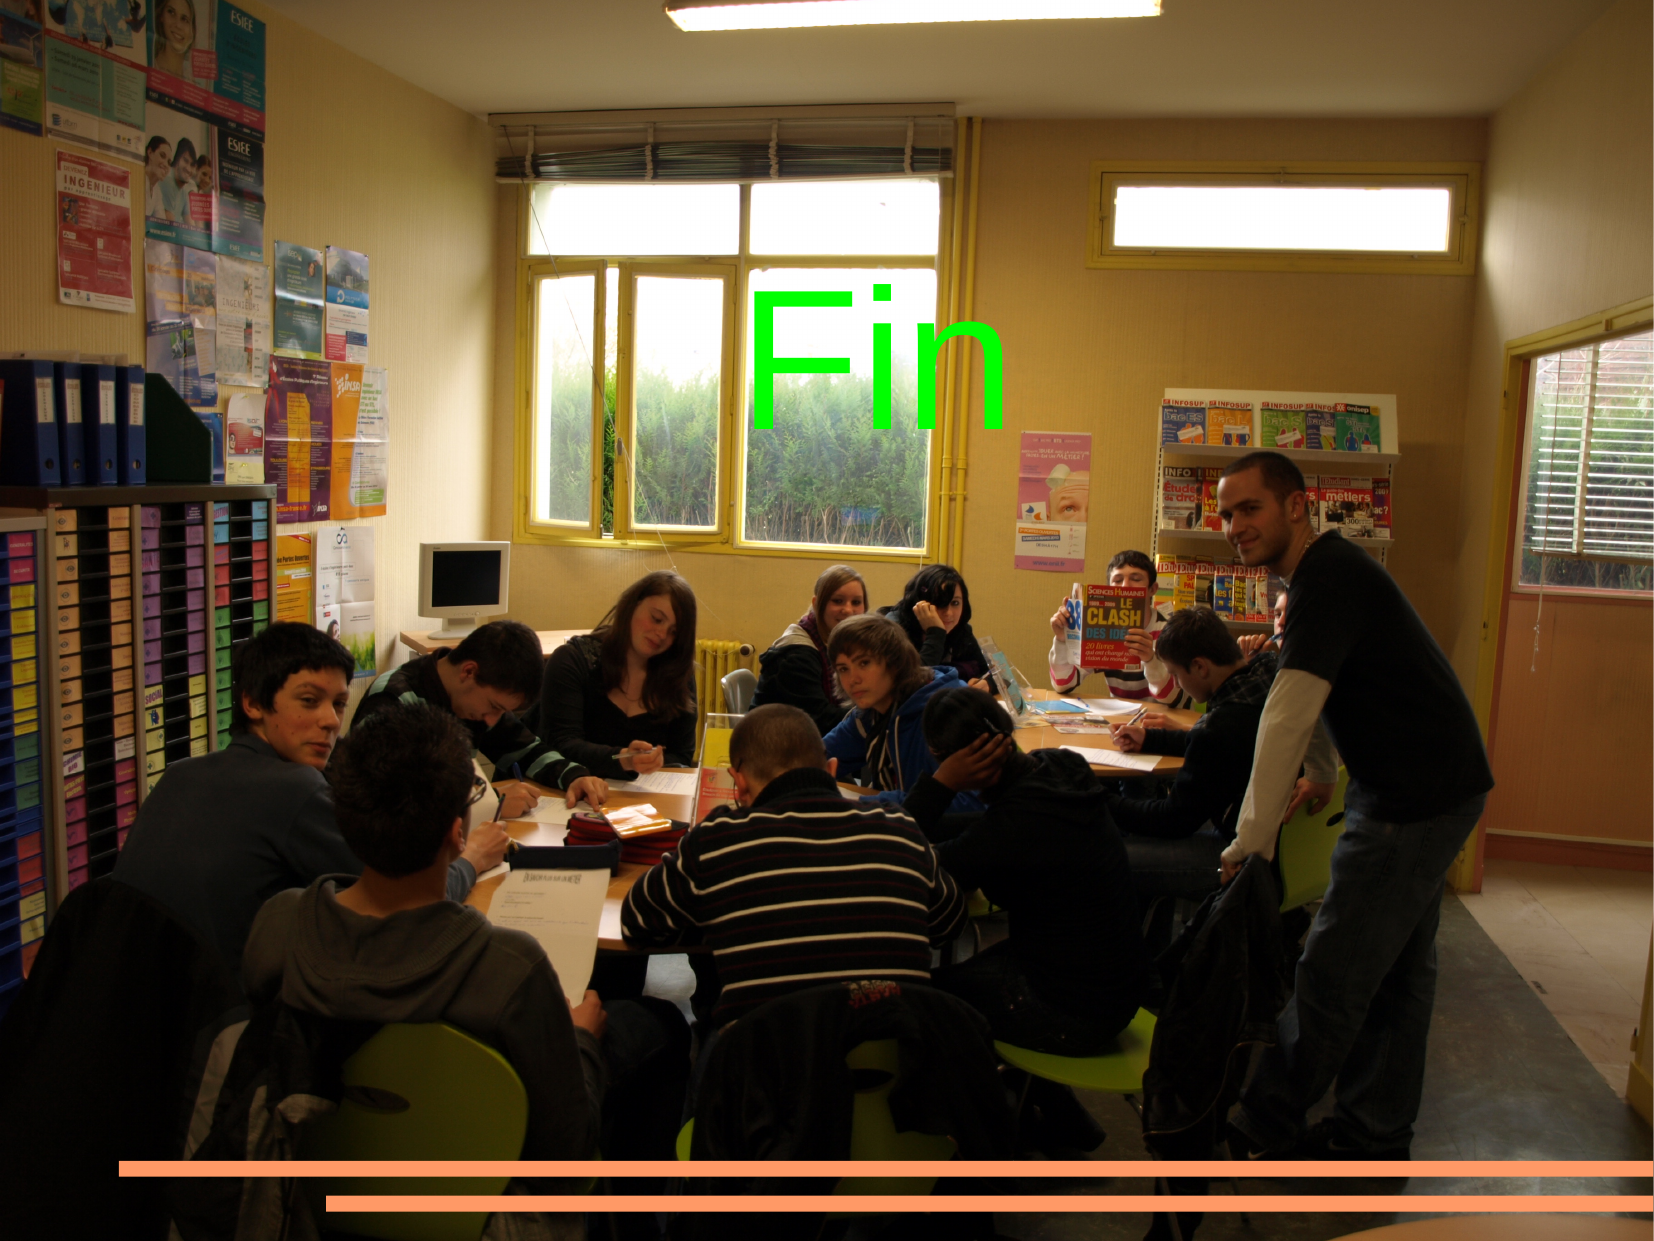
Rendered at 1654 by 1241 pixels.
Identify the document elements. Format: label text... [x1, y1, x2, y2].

picture [0, 0, 1654, 1241]
text_box Fin [738, 248, 1063, 473]
